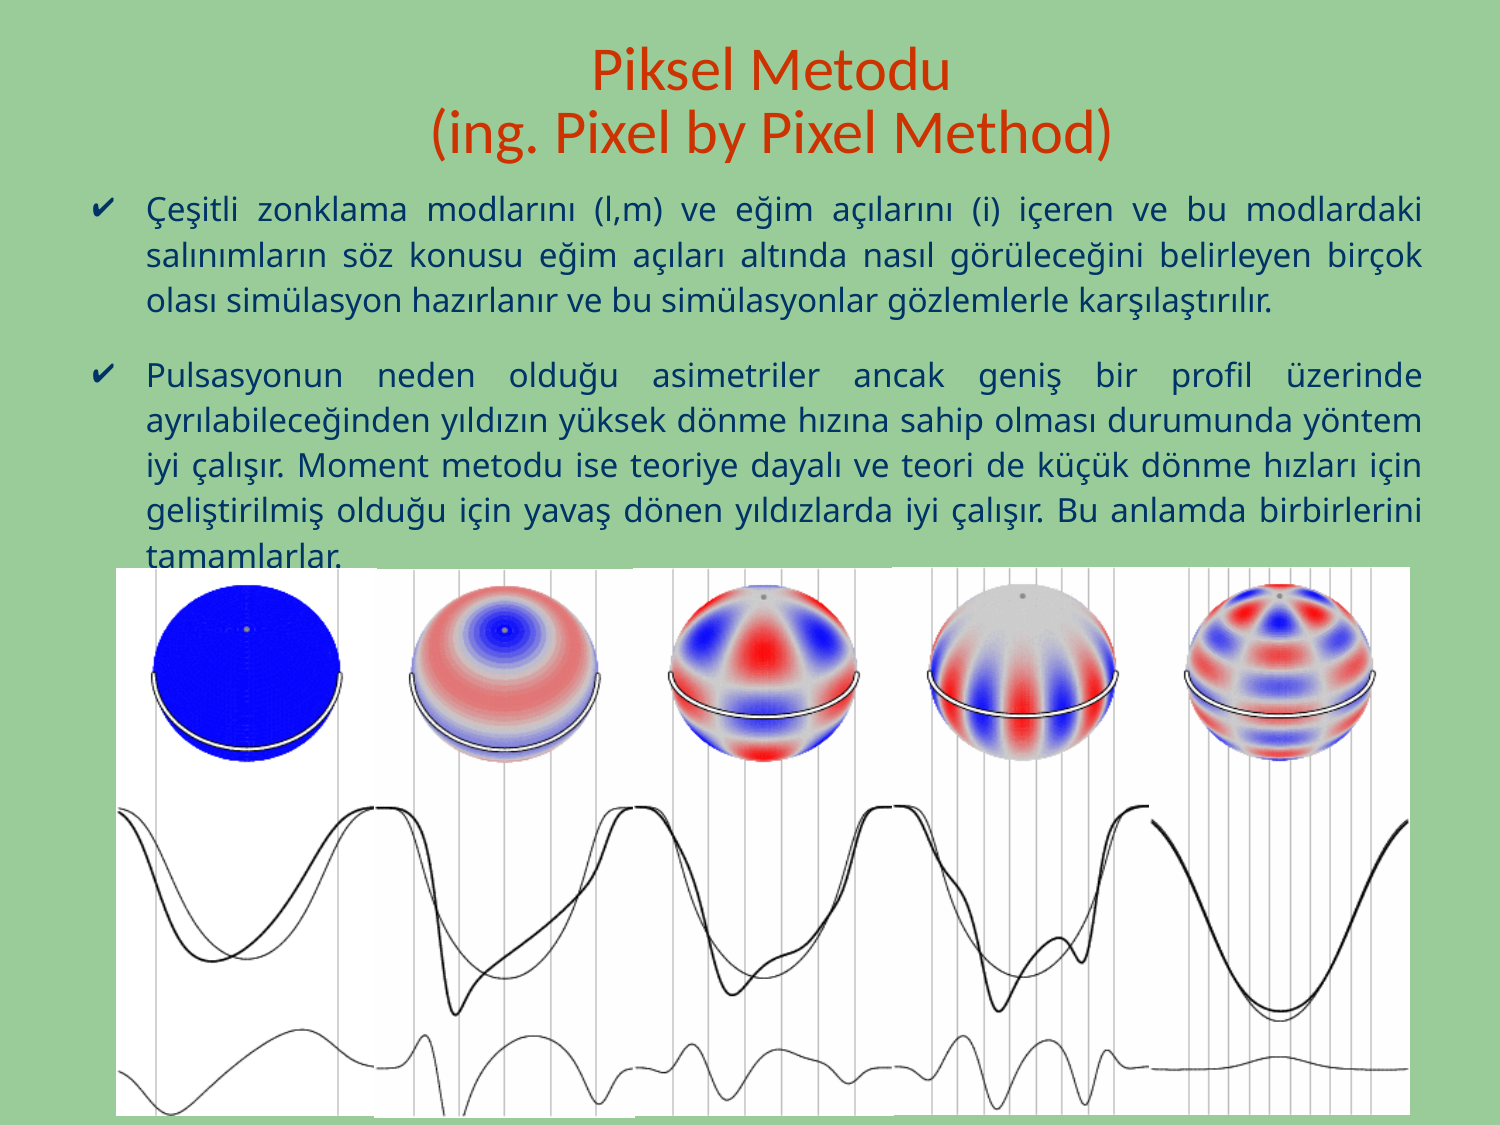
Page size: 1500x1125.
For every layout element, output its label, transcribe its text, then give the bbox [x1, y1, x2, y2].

picture [116, 567, 1410, 1118]
title Piksel Metodu (ing. Pixel by Pixel Method) [135, 23, 1410, 186]
list Çeşitli zonklama modlarını (l,m) ve eğim açılarını (i) içeren ve bu modlardaki salınımların söz konusu eğim açıları altında nasıl görüleceğini belirleyen birçok olası simülasyon hazırlanır ve bu simülasyonlar gözlemlerle karşılaştırılır. Pulsasyonun neden olduğu asimetriler ancak geniş bir profil üzerinde ayrılabileceğinden yıldızın yüksek dönme hızına sahip olması durumunda yöntem iyi çalışır. Moment metodu ise teoriye dayalı ve teori de küçük dönme hızları için geliştirilmiş olduğu için yavaş dönen yıldızlarda iyi çalışır. Bu anlamda birbirlerini tamamlarlar. [75, 186, 1425, 599]
